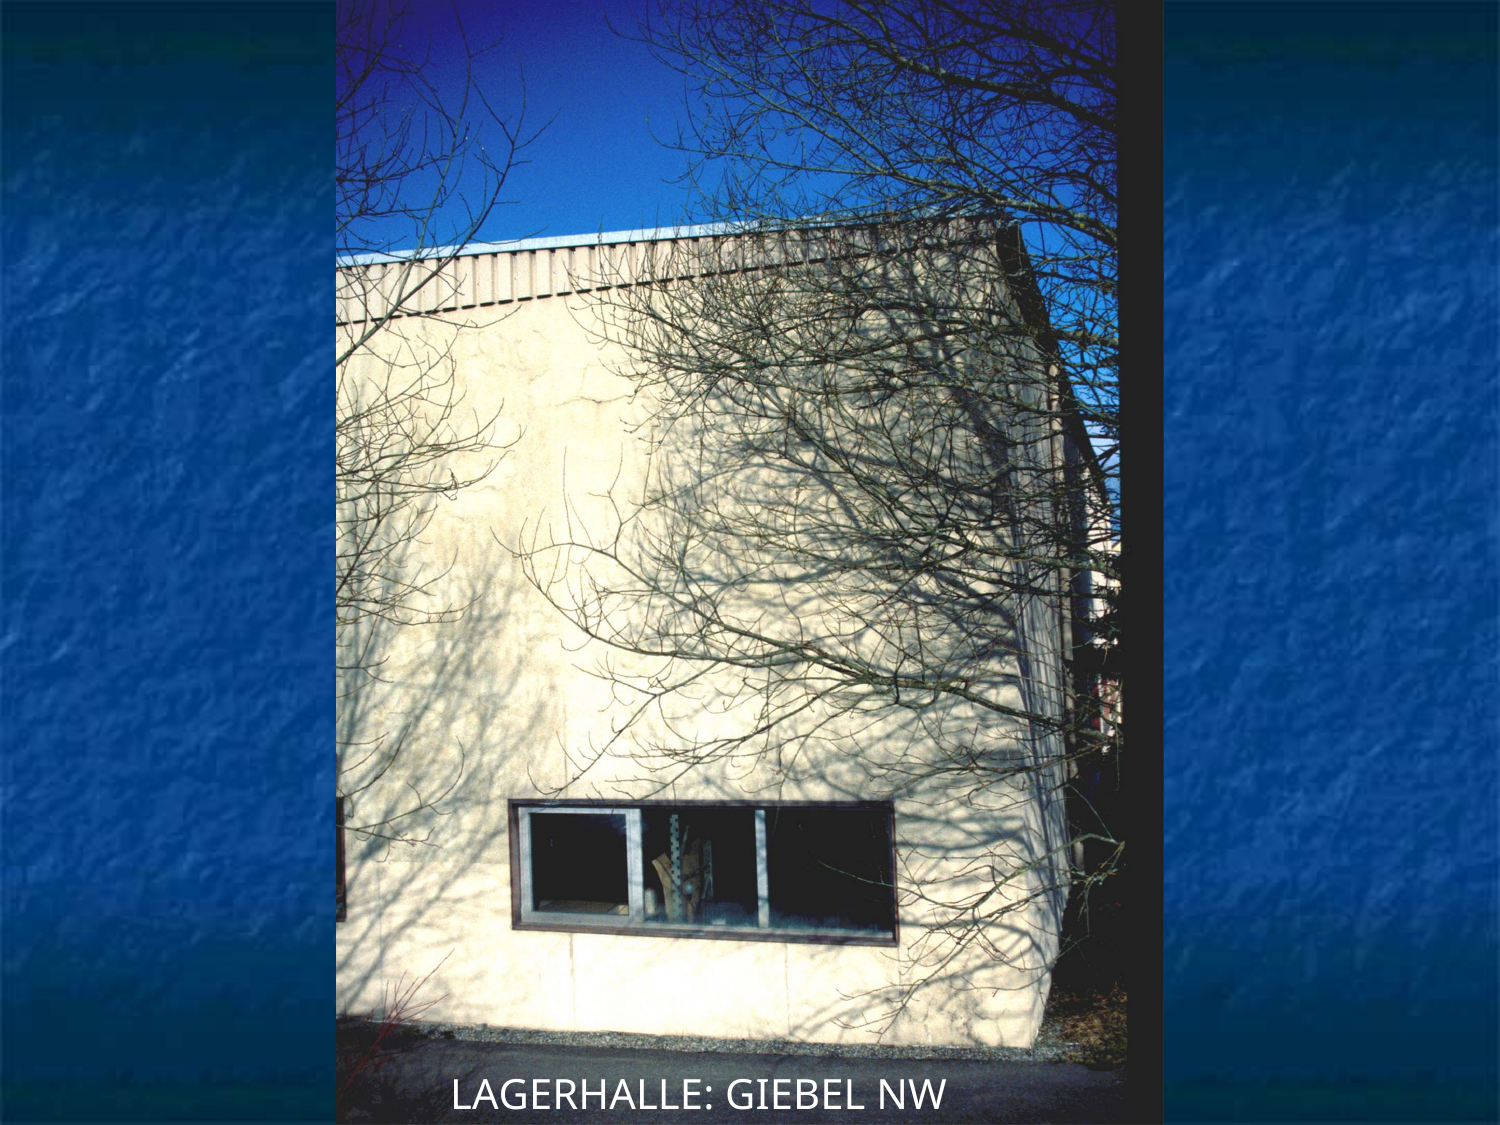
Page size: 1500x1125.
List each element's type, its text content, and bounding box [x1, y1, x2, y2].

text_box LAGERHALLE: GIEBEL NW [435, 1059, 963, 1125]
picture [0, 0, 1500, 1125]
